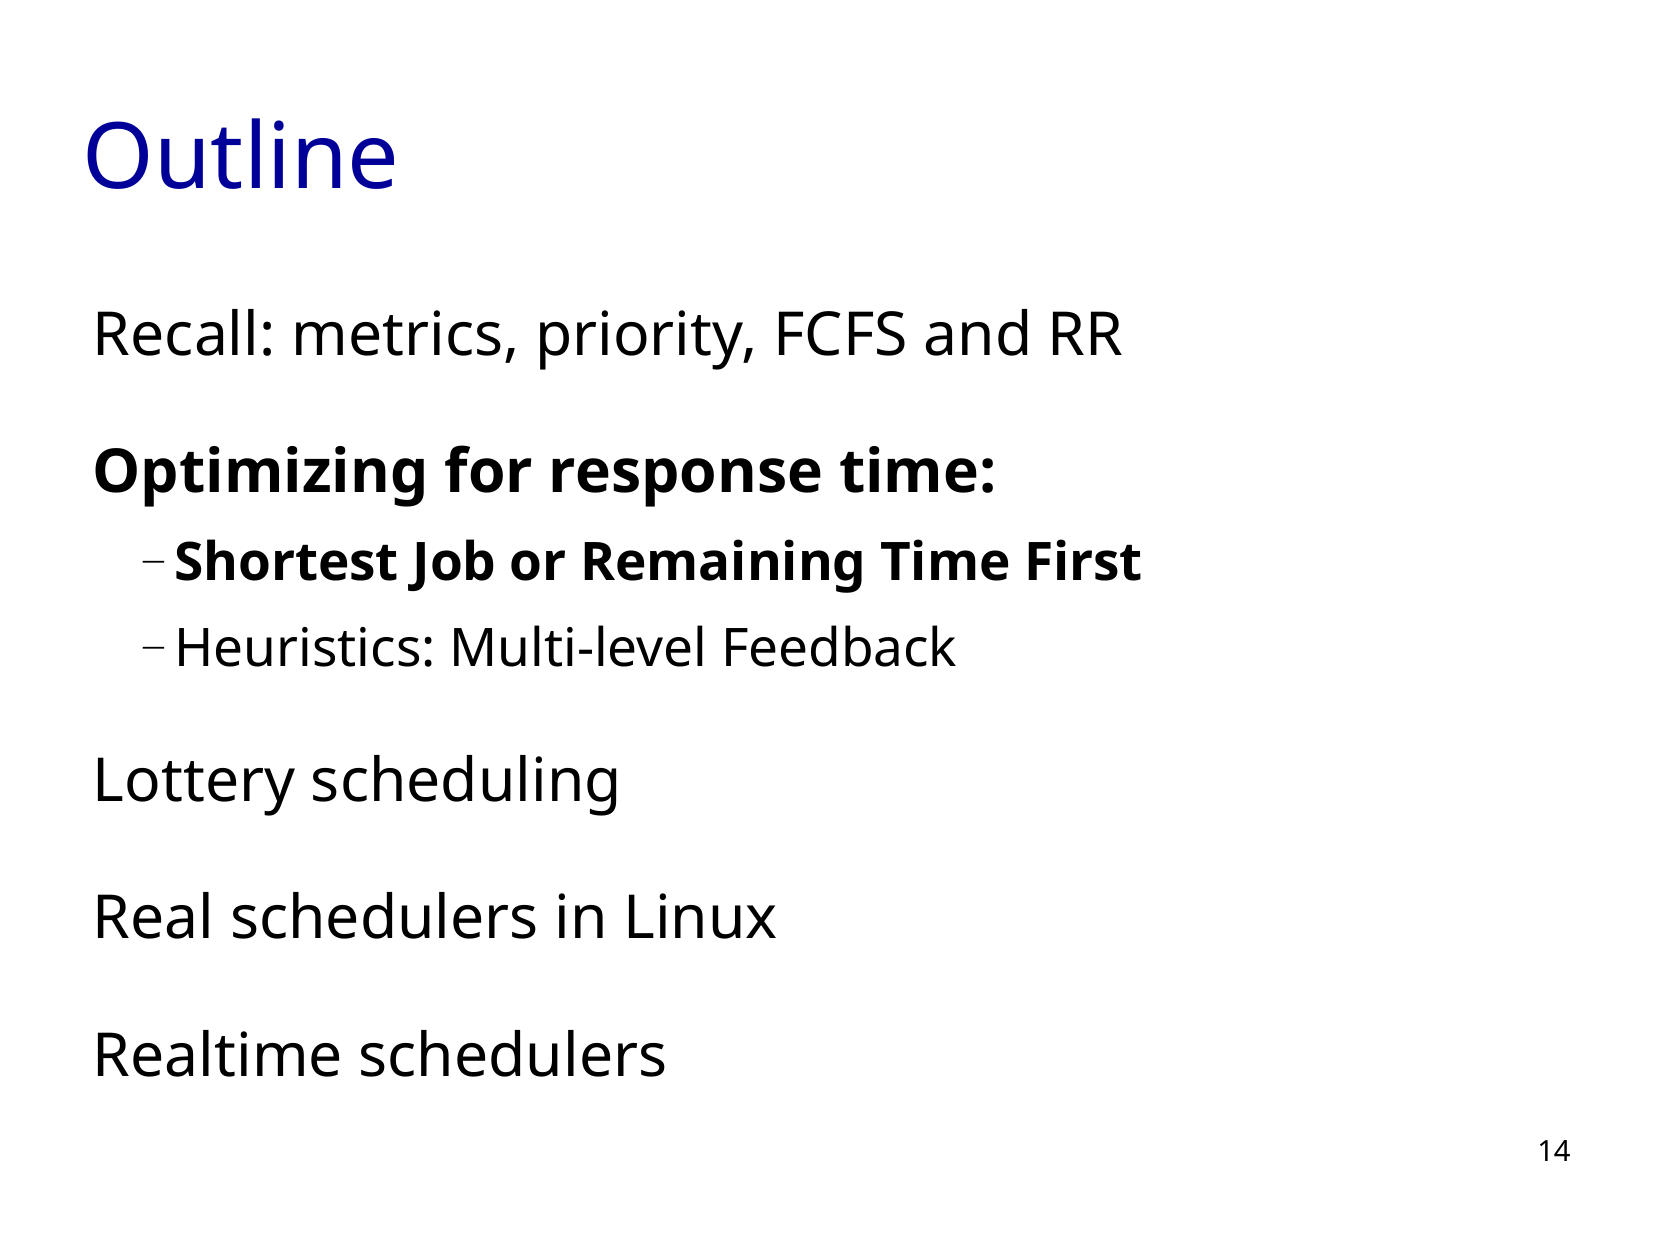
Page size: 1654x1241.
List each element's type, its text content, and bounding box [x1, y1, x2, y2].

list Recall: metrics, priority, FCFS and RR Optimizing for response time: Shortest Job or Remaining Time First Heuristics: Multi-level Feedback Lottery scheduling Real schedulers in Linux Realtime schedulers [60, 290, 1571, 1096]
title Outline [82, 49, 1571, 257]
